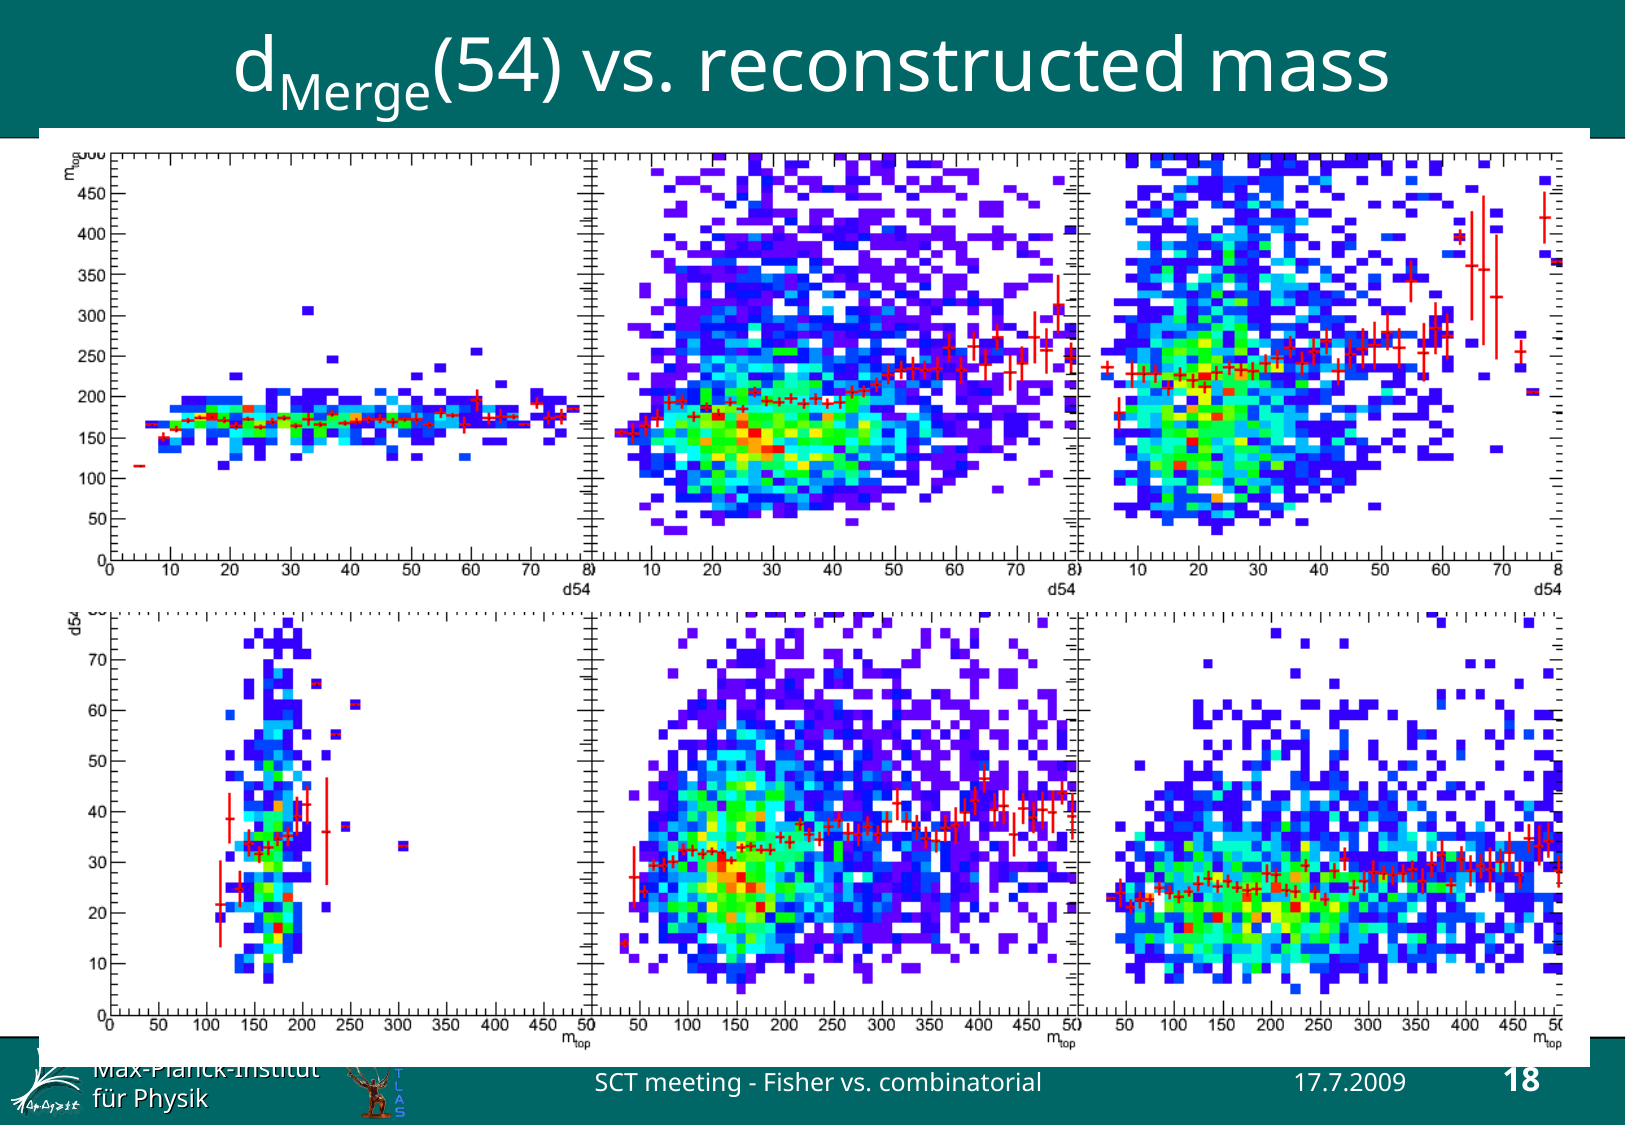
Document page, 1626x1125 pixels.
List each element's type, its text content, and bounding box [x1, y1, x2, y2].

text_box 17.7.2009 [1213, 1067, 1487, 1125]
text_box 15 [1487, 1037, 1625, 1125]
title dMerge(54) vs. reconstructed mass [0, 0, 1625, 138]
text_box SCT meeting - Fisher vs. combinatorial [425, 1067, 1213, 1125]
picture [39, 128, 1590, 1067]
